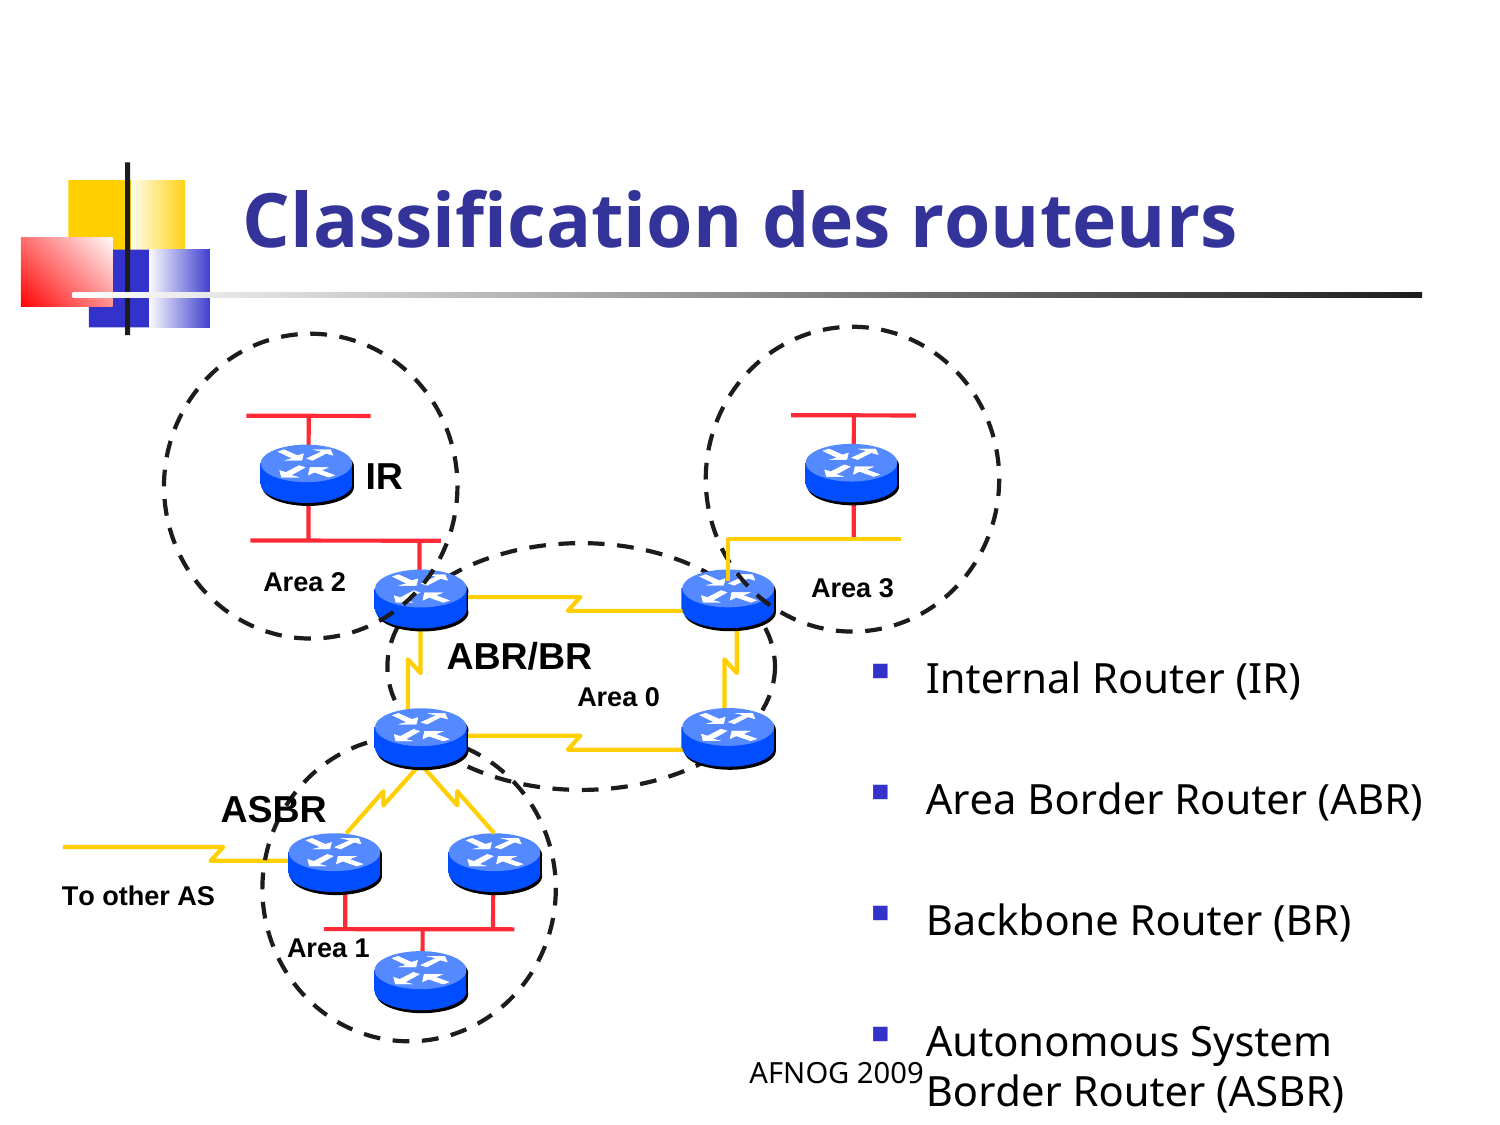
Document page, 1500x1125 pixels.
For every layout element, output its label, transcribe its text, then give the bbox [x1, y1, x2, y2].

text_box ABR/BR [416, 620, 623, 693]
picture [445, 830, 549, 903]
picture [285, 830, 389, 903]
picture [678, 566, 783, 639]
title Classification des routeurs [188, 35, 1468, 276]
text_box Area 2 [233, 552, 377, 613]
text_box Area 0 [546, 667, 690, 728]
list Internal Router (IR)‏ Area Border Router (ABR)‏ Backbone Router (BR)‏ Autonomous System Border Router (ASBR)‏ [856, 645, 1463, 1121]
picture [371, 566, 475, 639]
picture [370, 948, 475, 1021]
picture [678, 705, 783, 777]
picture [802, 440, 906, 513]
text_box IR [335, 441, 434, 514]
picture [371, 705, 475, 778]
picture [257, 441, 335, 513]
text_box ASBR [190, 774, 357, 846]
text_box Area 3 [780, 558, 924, 619]
text_box Area 1 [272, 926, 385, 972]
text_box To other AS [31, 866, 246, 927]
